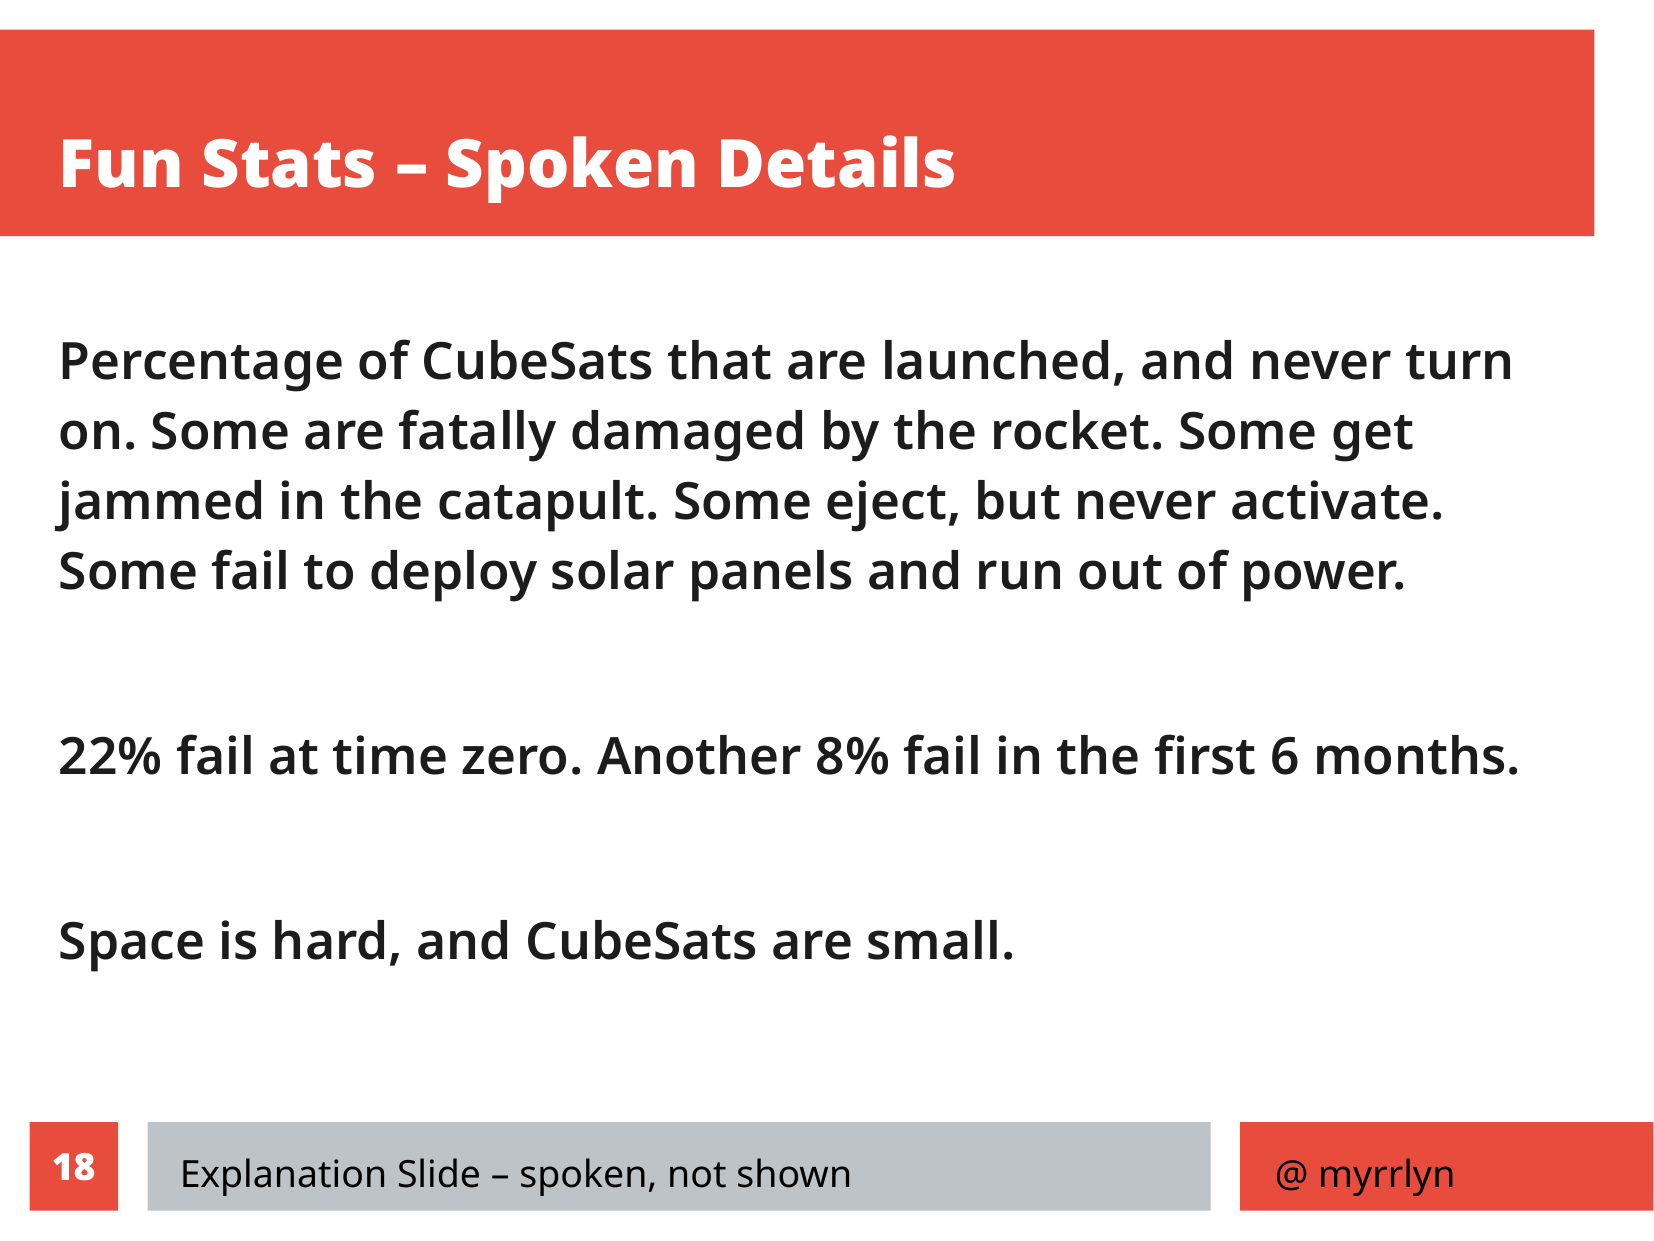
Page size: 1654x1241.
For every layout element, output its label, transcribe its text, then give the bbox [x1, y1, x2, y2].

list Percentage of CubeSats that are launched, and never turn on. Some are fatally damaged by the rocket. Some get jammed in the catapult. Some eject, but never activate. Some fail to deploy solar panels and run out of power. 22% fail at time zero. Another 8% fail in the first 6 months. Space is hard, and CubeSats are small. [59, 324, 1565, 1093]
text_box @ myrrlyn [1260, 1140, 1636, 1202]
text_box Explanation Slide – spoken, not shown [165, 1140, 1186, 1203]
title Fun Stats – Spoken Details [59, 59, 1595, 207]
